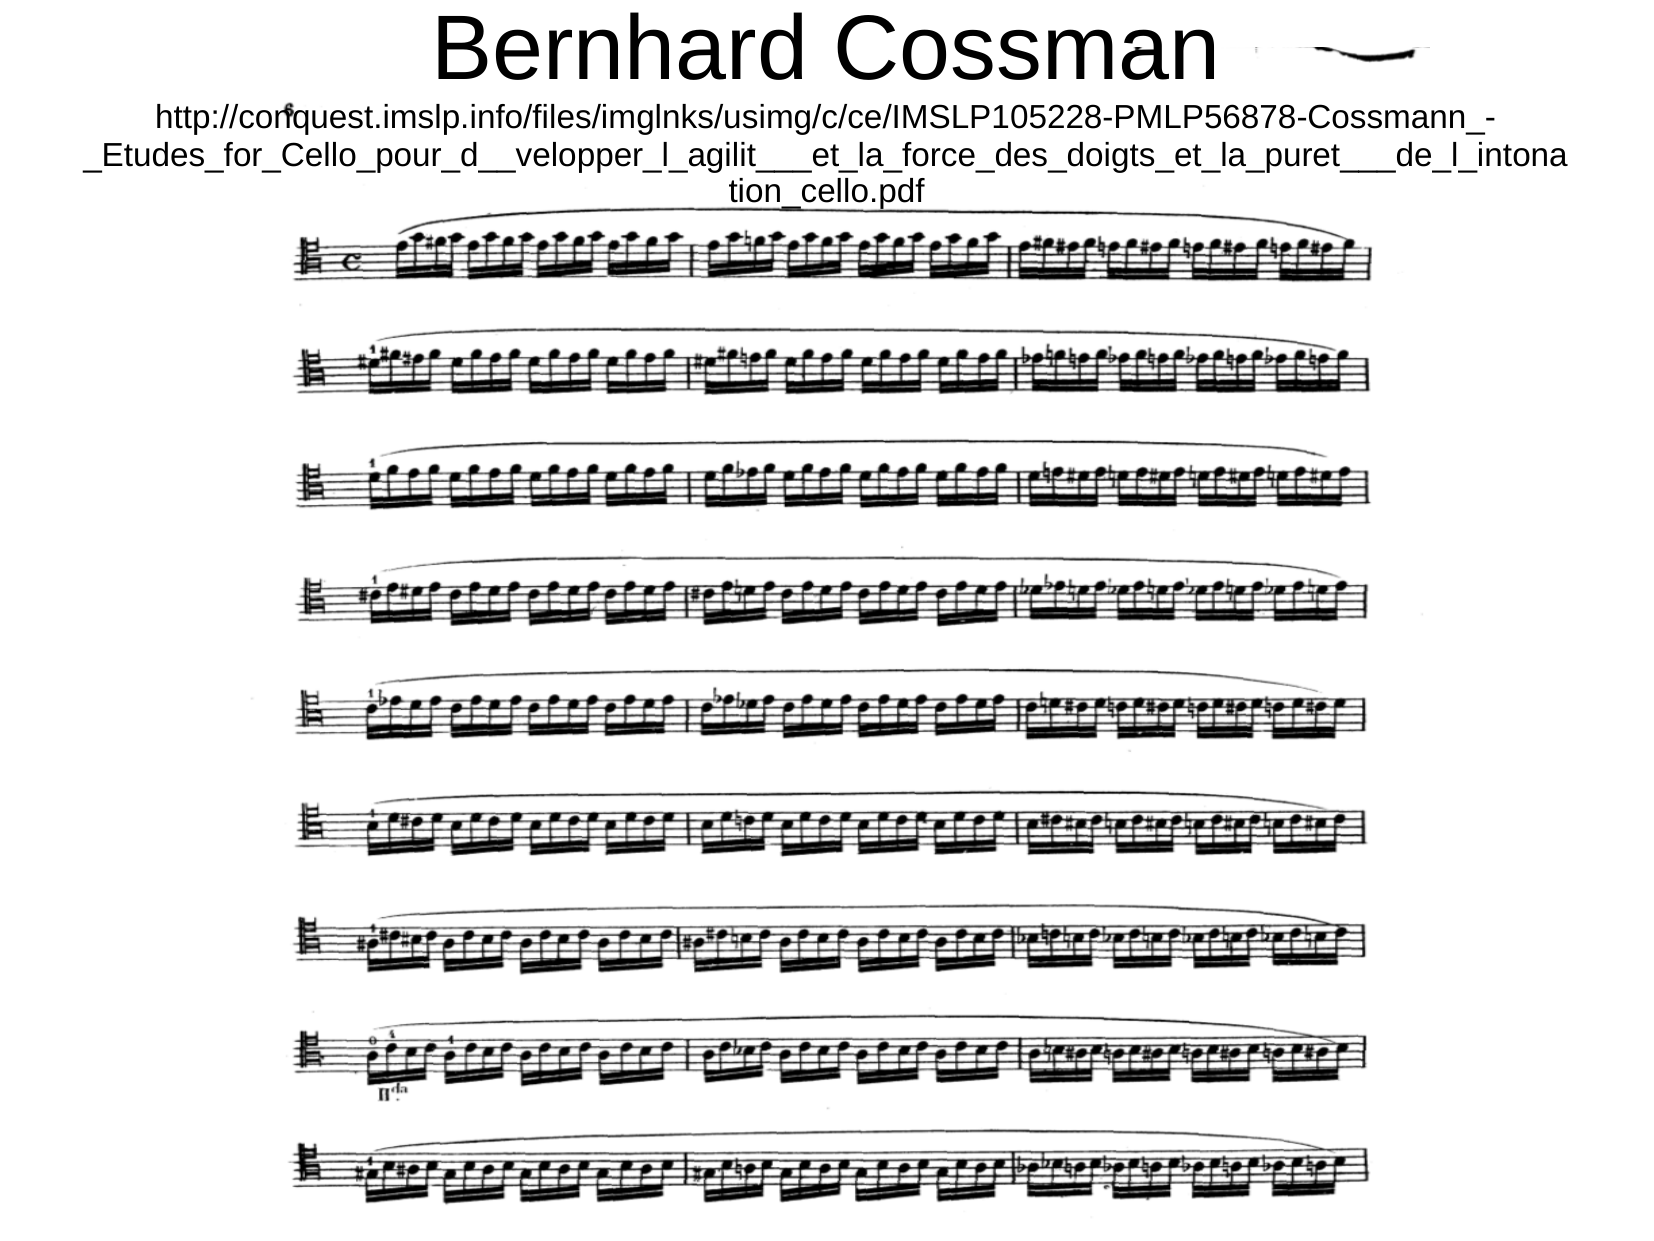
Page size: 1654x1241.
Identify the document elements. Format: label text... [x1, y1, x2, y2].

picture [236, 211, 1430, 1241]
title Bernhard Cossman http://conquest.imslp.info/files/imglnks/usimg/c/ce/IMSLP105228-PMLP56878-Cossmann_-_Etudes_for_Cello_pour_d__velopper_l_agilit___et_la_force_des_doigts_et_la_puret___de_l_intonation_cello.pdf [82, 0, 1571, 211]
